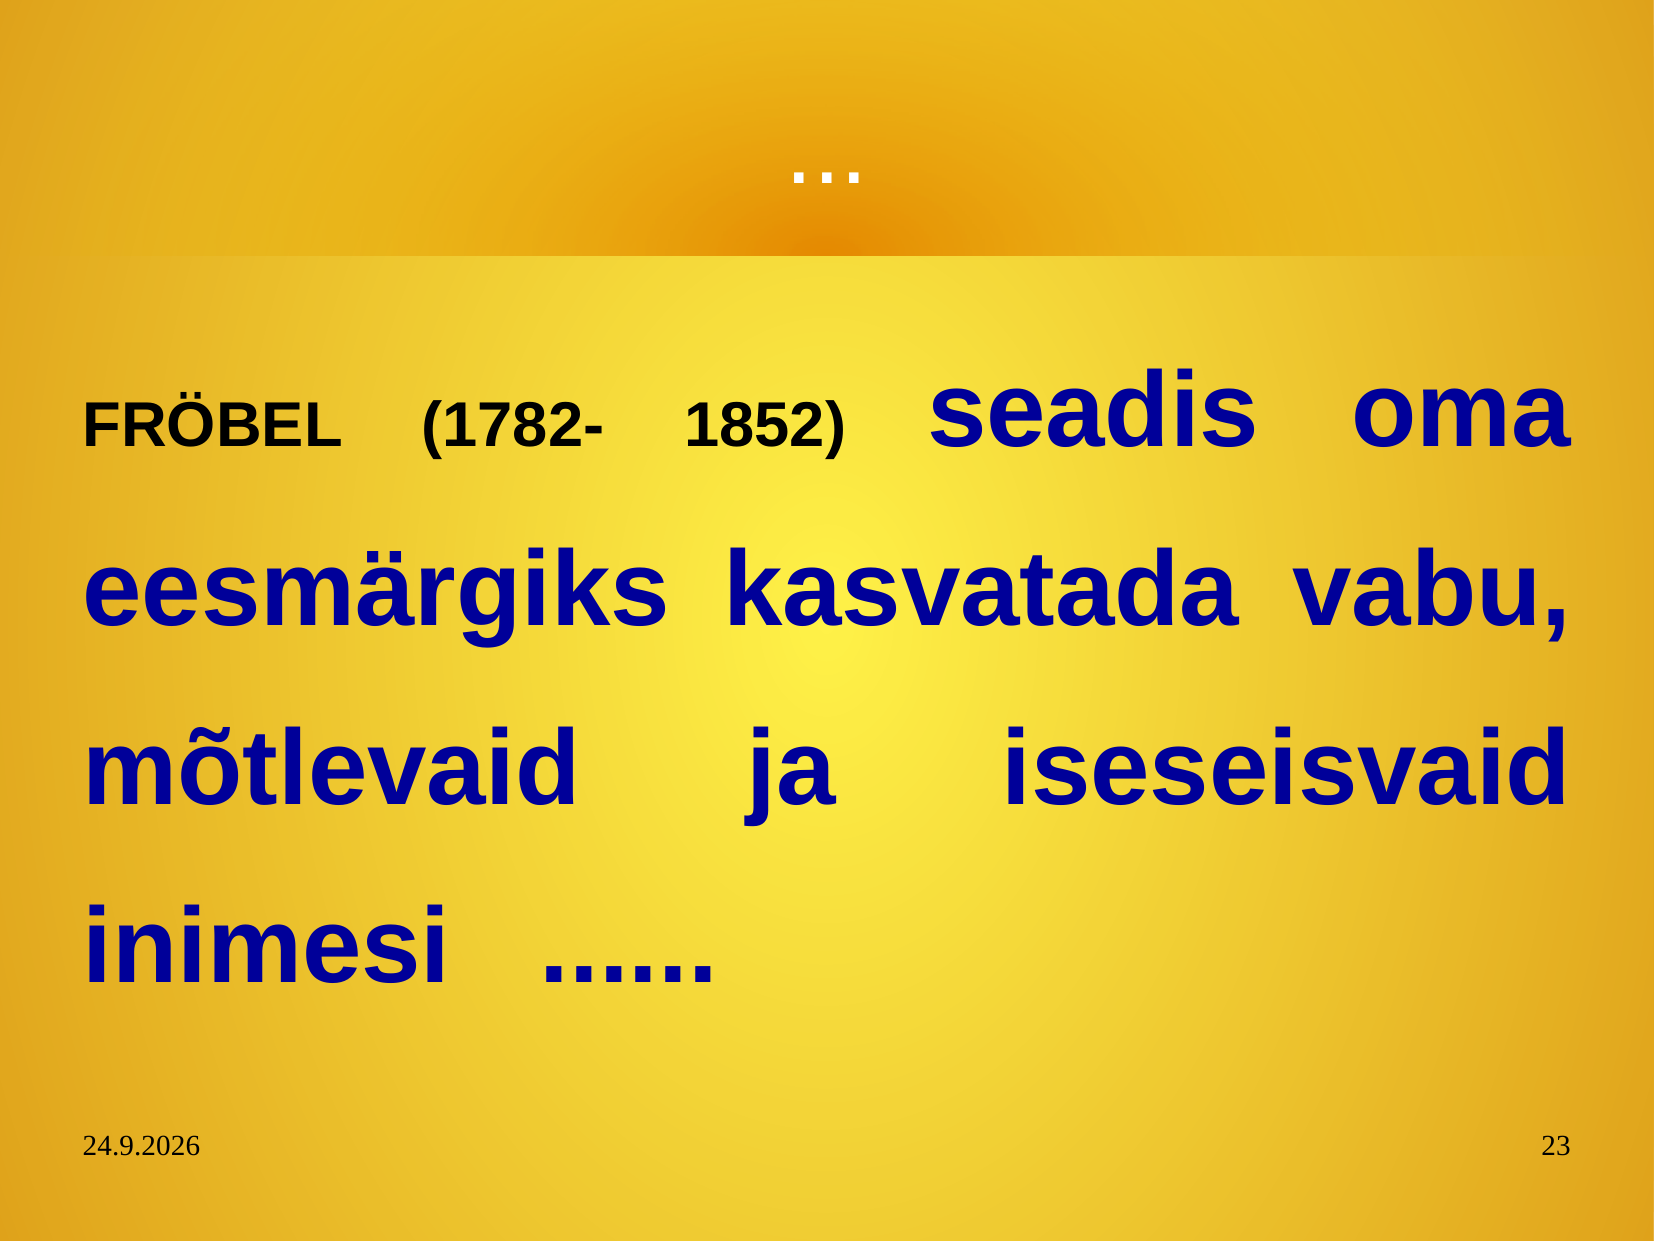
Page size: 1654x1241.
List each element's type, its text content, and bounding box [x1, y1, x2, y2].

list FRÖBEL (1782- 1852) seadis oma eesmärgiks kasvatada vabu, mõtlevaid ja iseseisvaid inimesi ...... [82, 290, 1571, 1010]
title ... [82, 47, 1571, 252]
